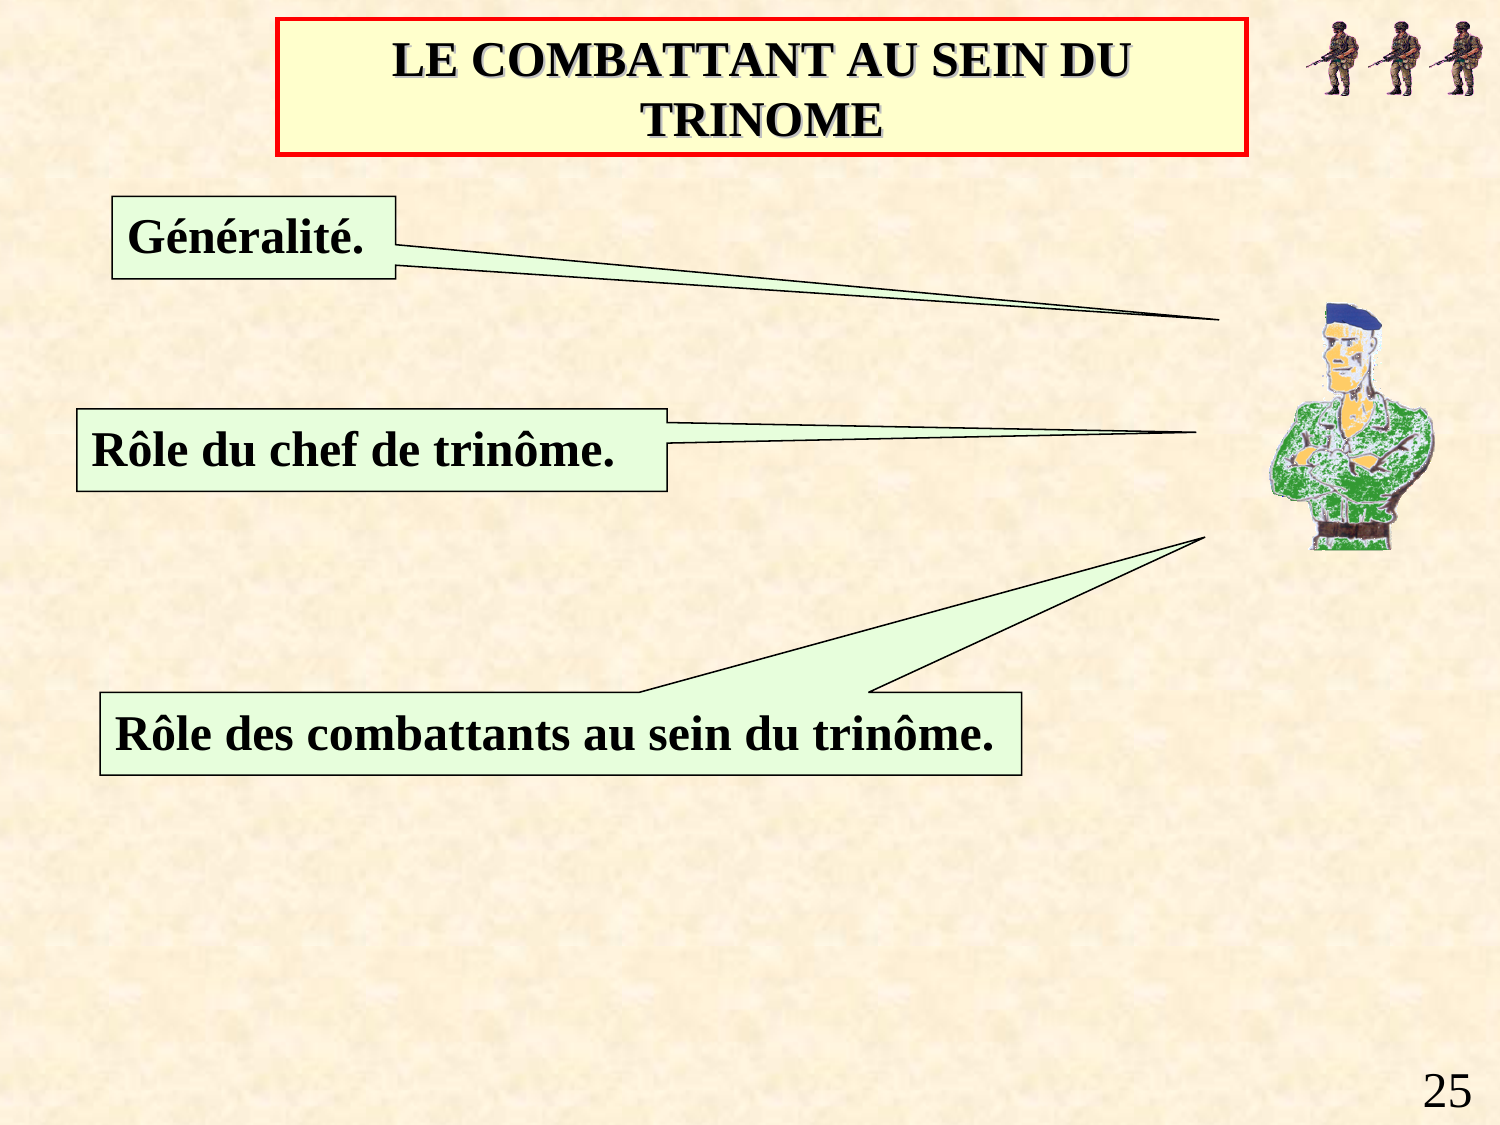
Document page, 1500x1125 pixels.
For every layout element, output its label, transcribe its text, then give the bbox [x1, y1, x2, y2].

text_box Rôle des combattants au sein du trinôme. [100, 537, 1206, 776]
text_box Rôle du chef de trinôme. [76, 408, 1197, 492]
text_box LE COMBATTANT AU SEIN DU TRINOME [277, 18, 1247, 155]
text_box Généralité. [112, 196, 1220, 320]
picture [0, 0, 1500, 1125]
